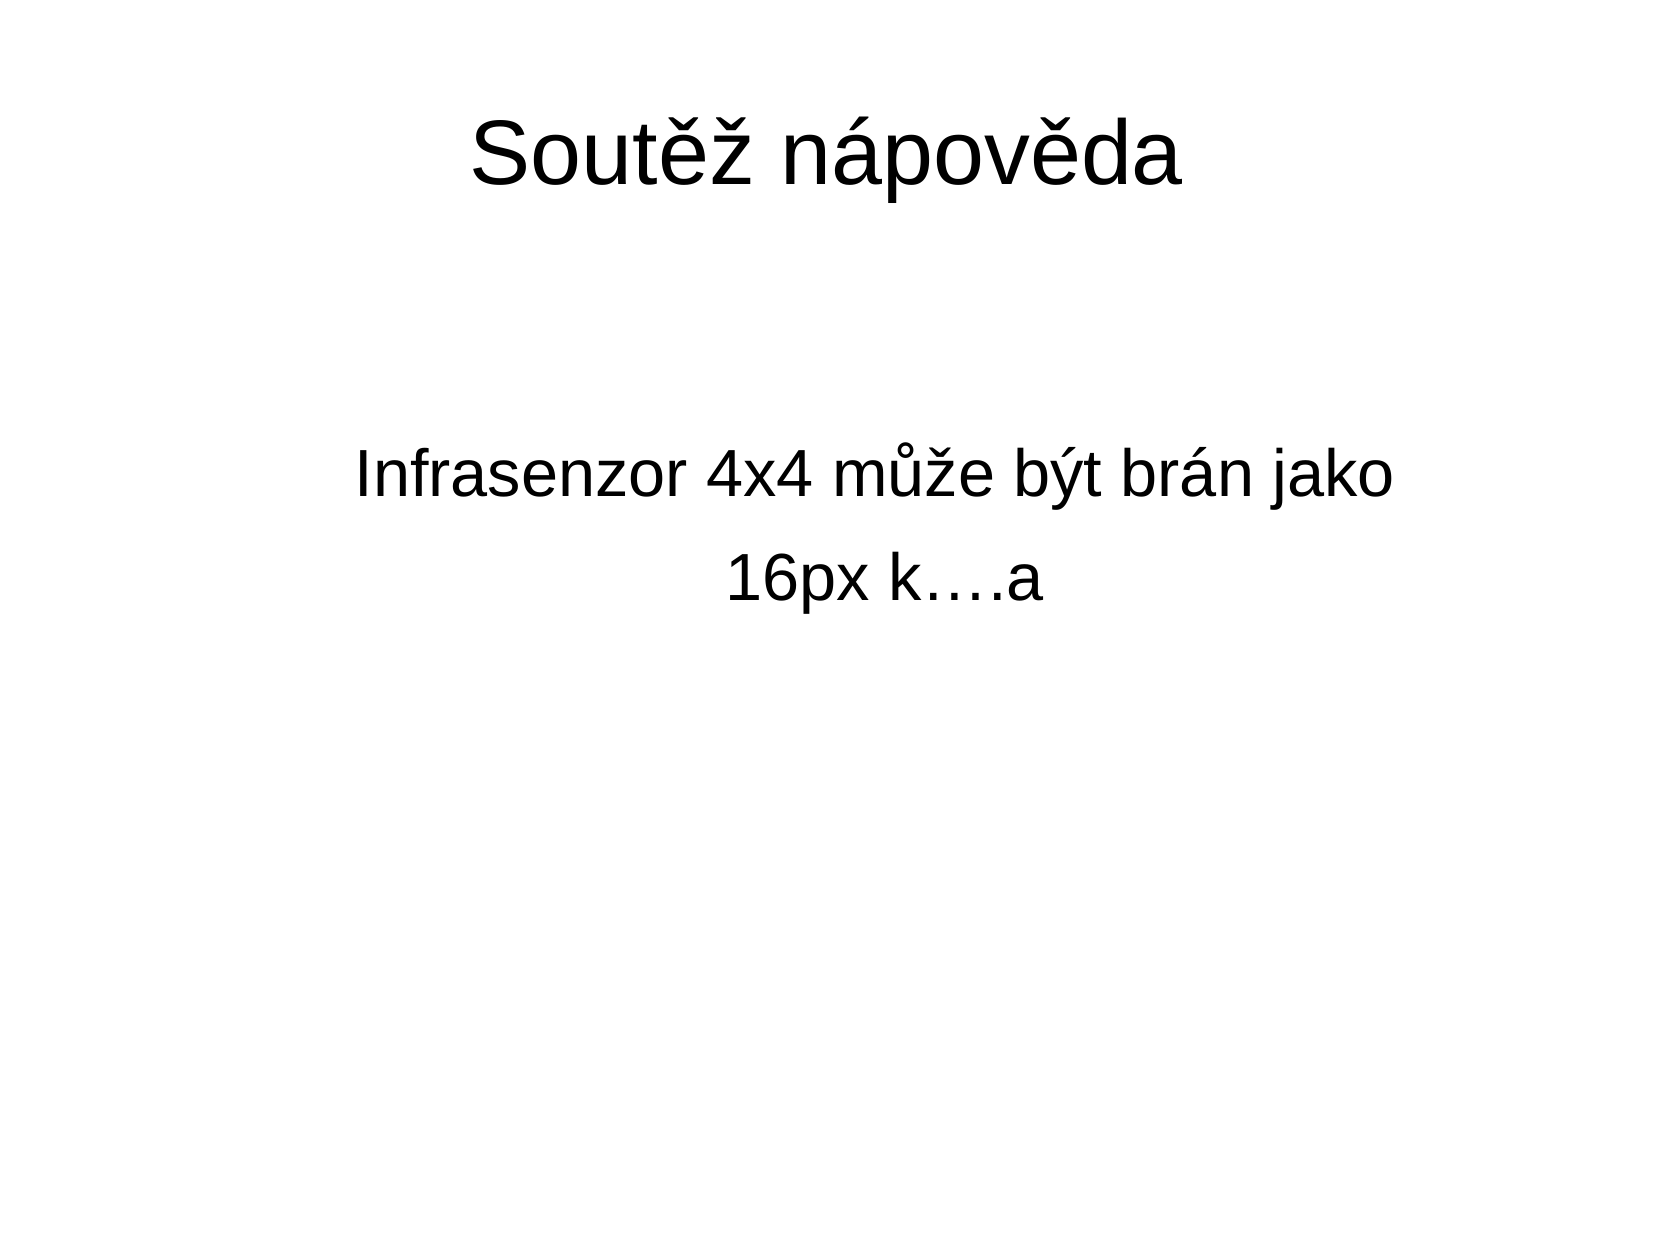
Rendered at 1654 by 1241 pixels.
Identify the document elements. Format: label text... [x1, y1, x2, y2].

title Soutěž nápověda [82, 49, 1571, 257]
list Infrasenzor 4x4 může být brán jako 16px k….a [105, 435, 1594, 1156]
